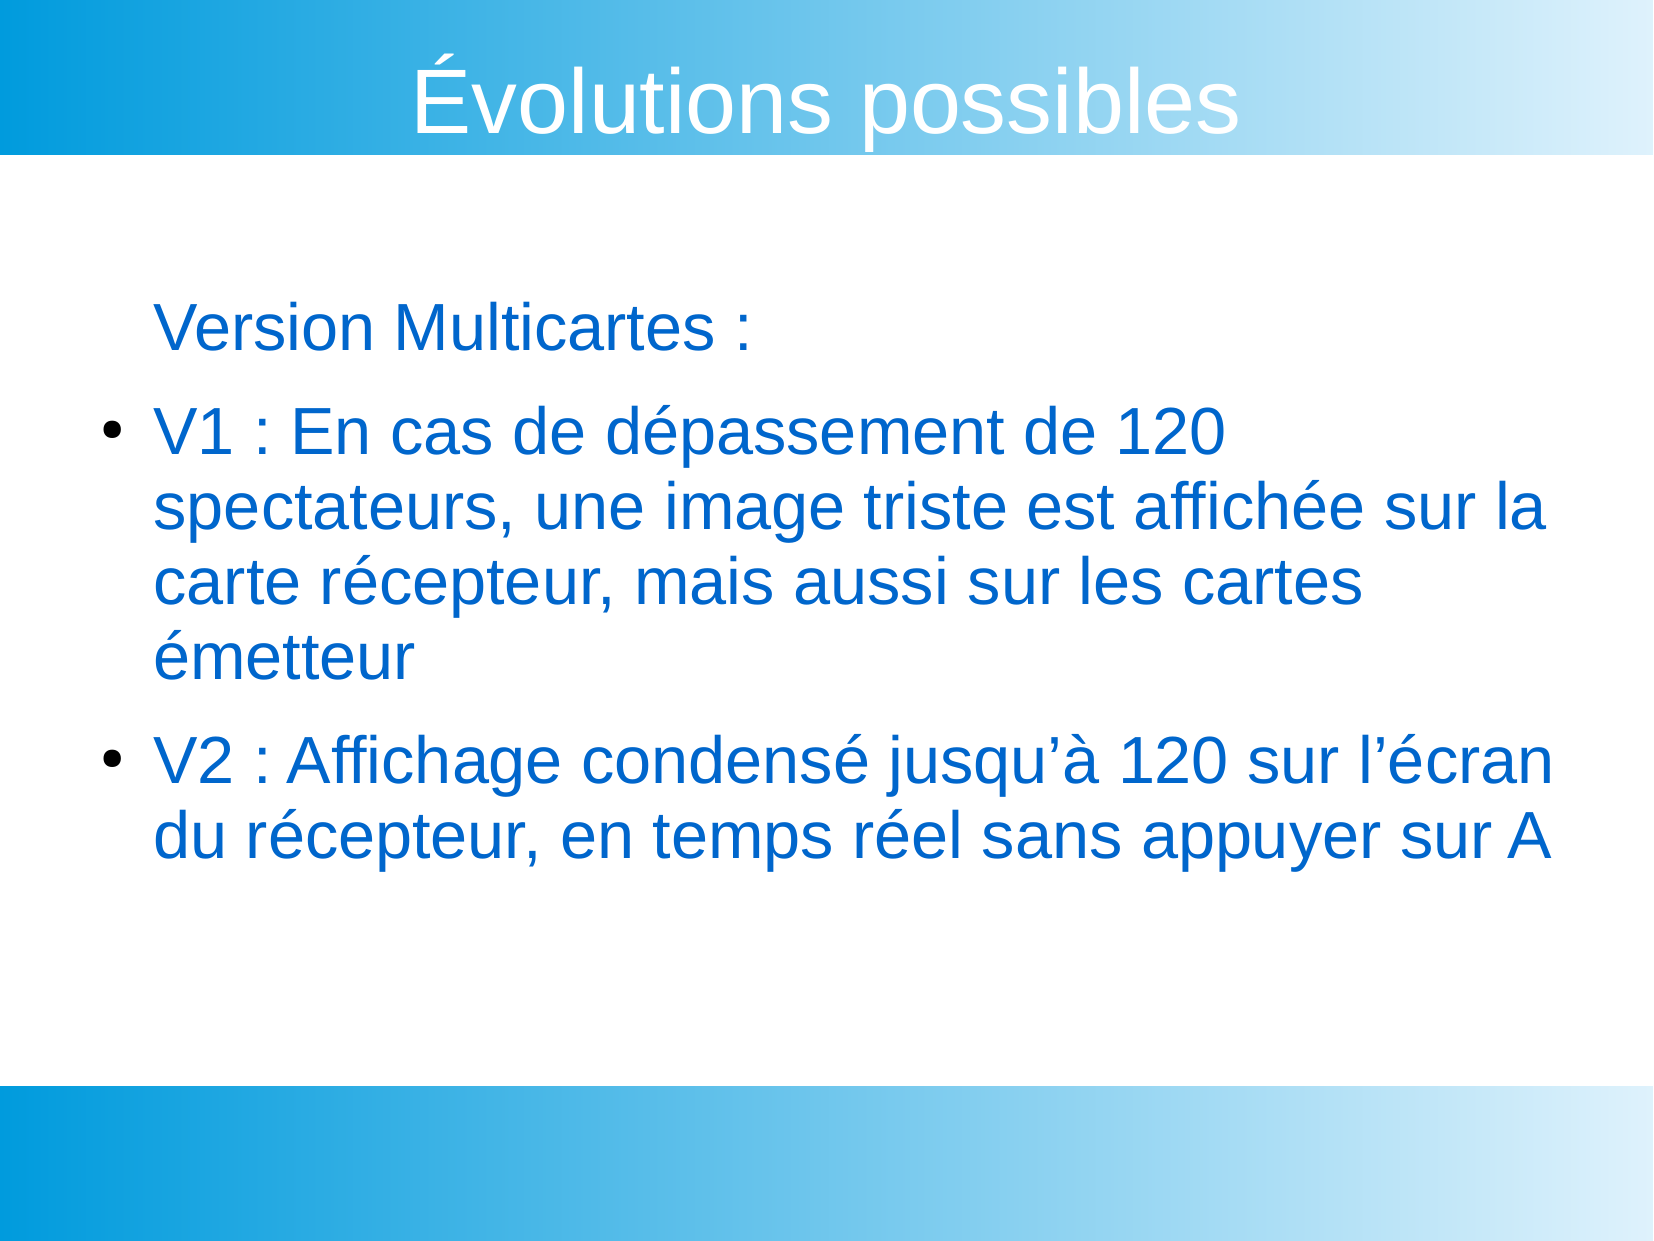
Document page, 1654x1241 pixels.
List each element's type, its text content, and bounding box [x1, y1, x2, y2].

list Version Multicartes : V1 : En cas de dépassement de 120 spectateurs, une image triste est affichée sur la carte récepteur, mais aussi sur les cartes émetteur V2 : Affichage condensé jusqu’à 120 sur l’écran du récepteur, en temps réel sans appuyer sur A [82, 290, 1571, 1010]
title Évolutions possibles [82, 49, 1571, 155]
